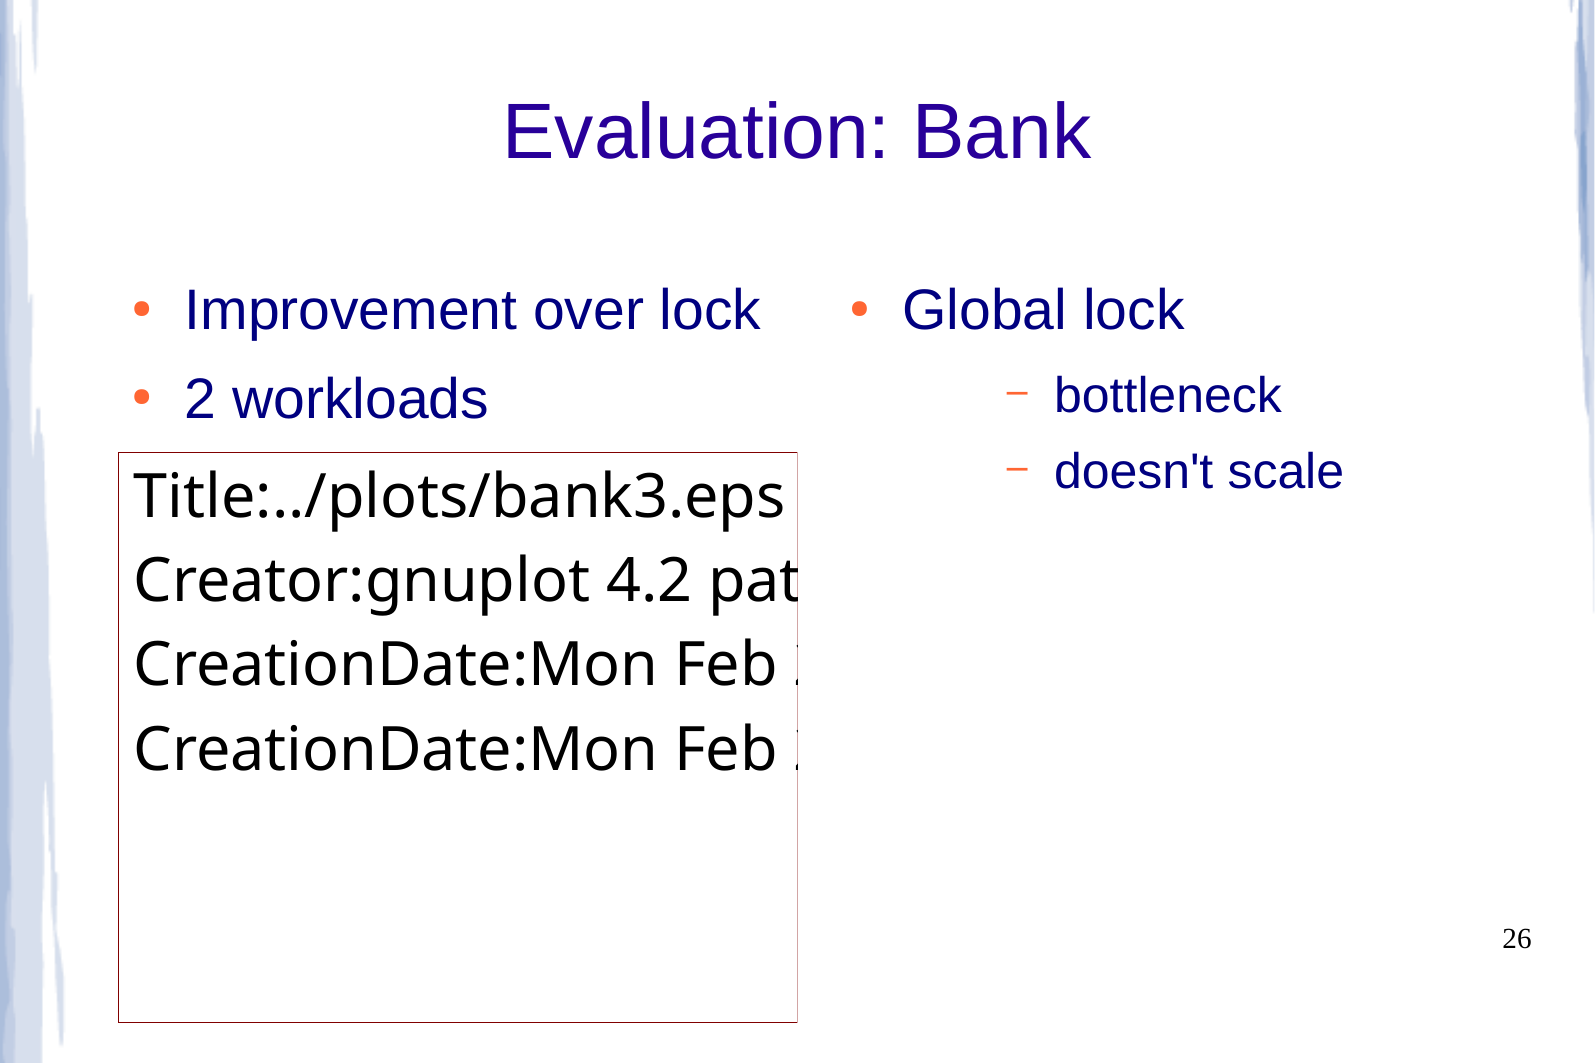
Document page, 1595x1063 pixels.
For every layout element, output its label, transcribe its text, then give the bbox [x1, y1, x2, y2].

list Global lock bottleneck doesn't scale [831, 278, 1516, 981]
list Improvement over lock 2 workloads [113, 278, 798, 448]
title Evaluation: Bank [79, 42, 1515, 220]
picture [0, 0, 1595, 1063]
